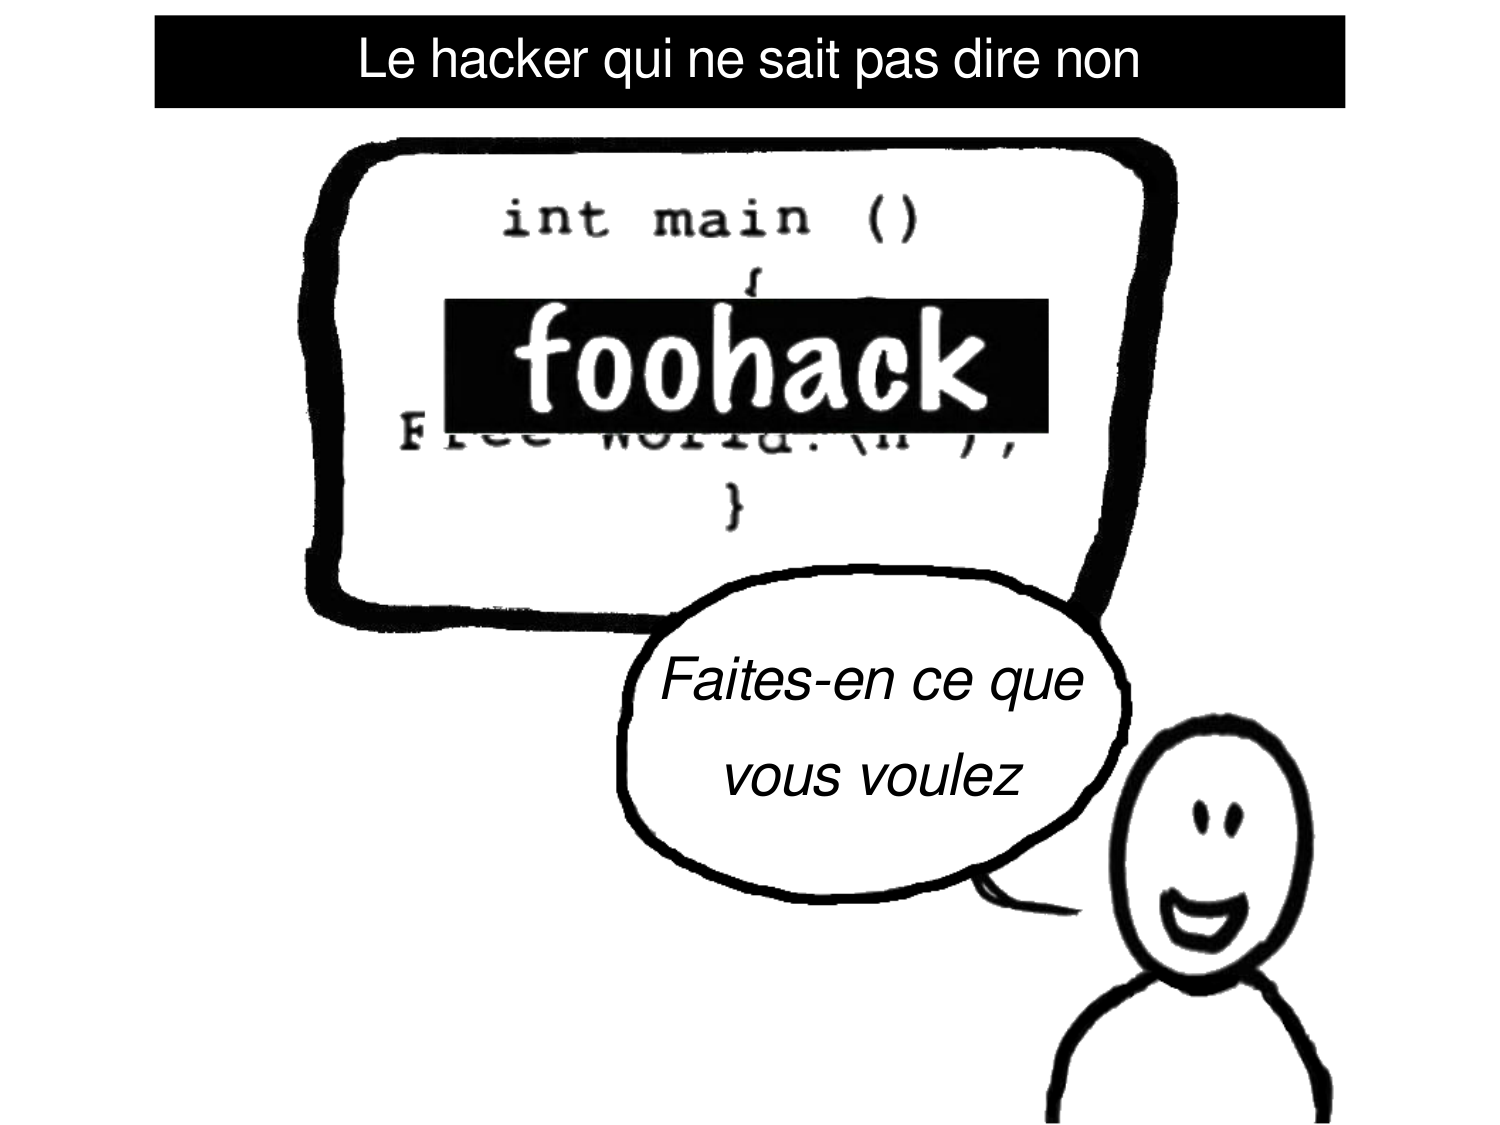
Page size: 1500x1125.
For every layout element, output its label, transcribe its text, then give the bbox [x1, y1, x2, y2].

picture [150, 0, 1351, 1125]
text_box Faites-en ce que vous voulez [630, 577, 1111, 886]
text_box Le hacker qui ne sait pas dire non [154, 15, 1346, 109]
